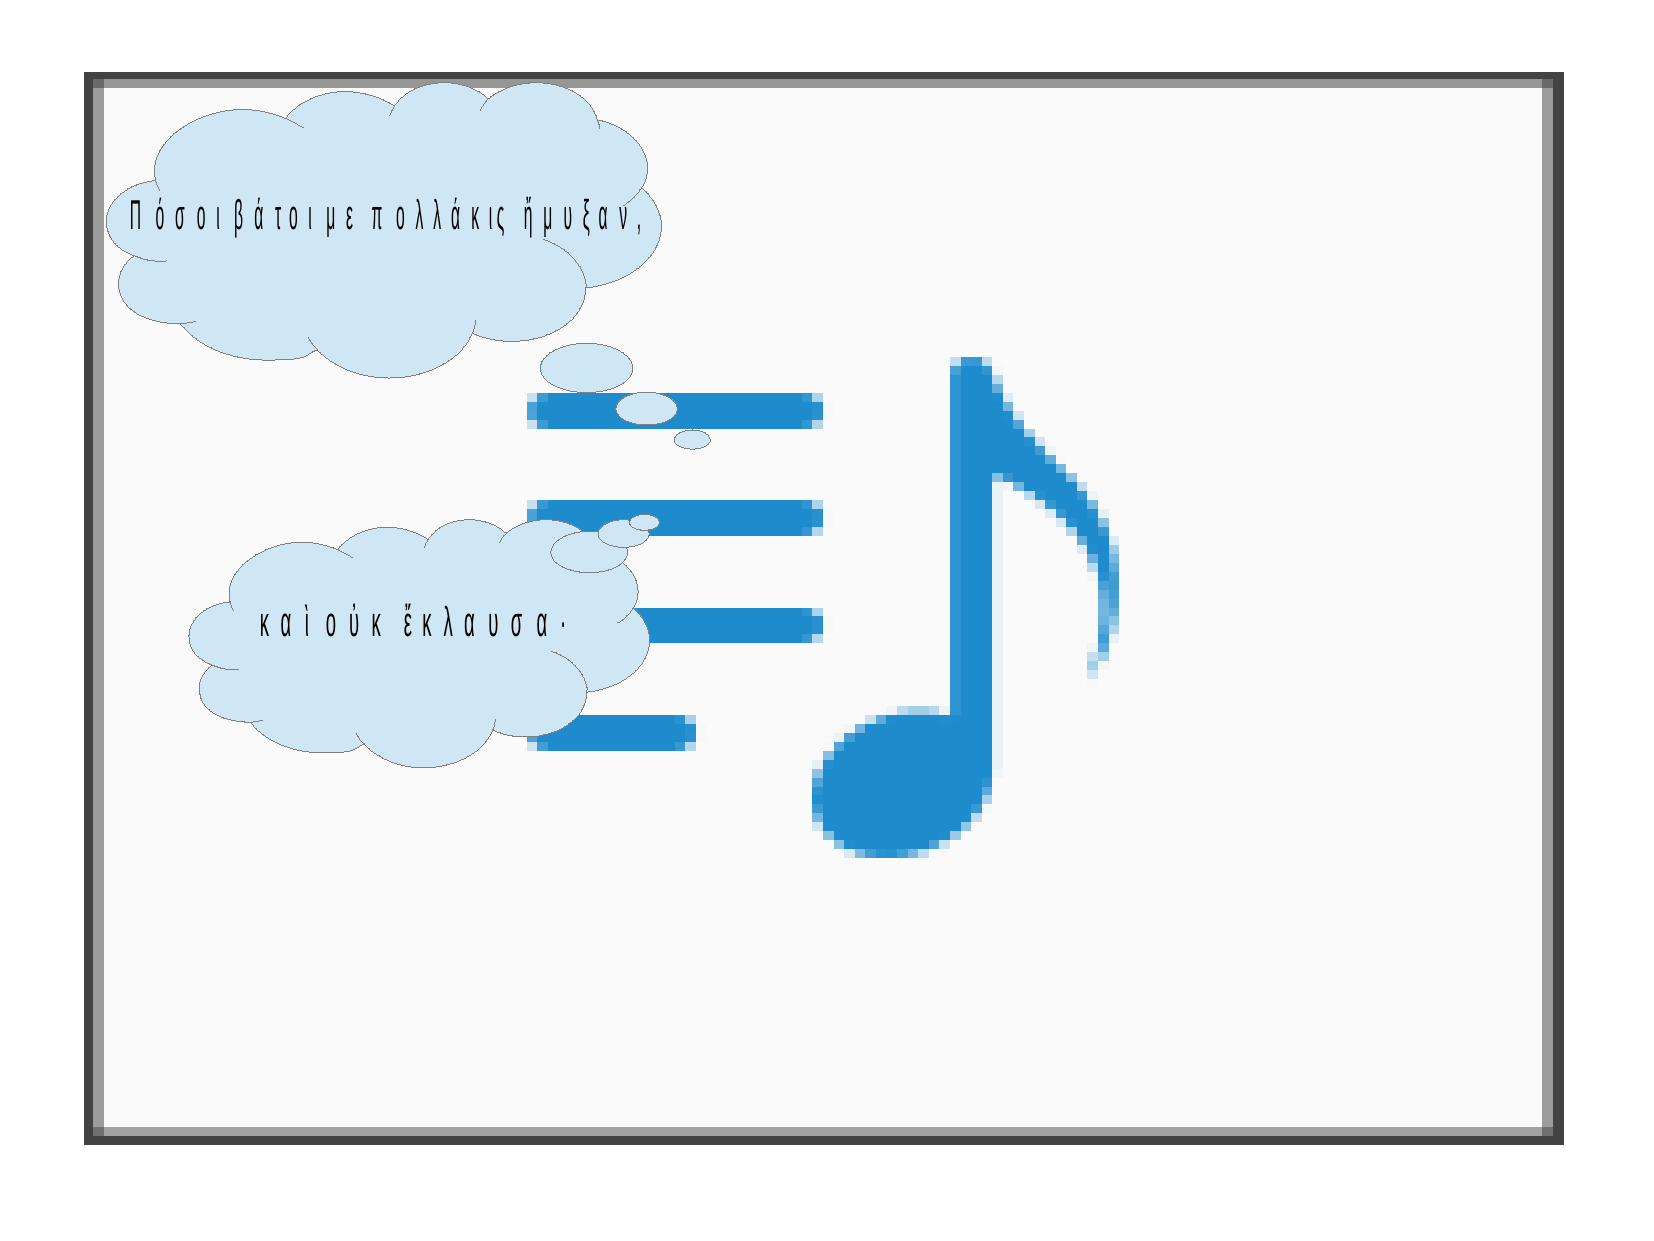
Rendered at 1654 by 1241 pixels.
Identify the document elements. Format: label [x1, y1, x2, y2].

text_box [82, 70, 1565, 1146]
picture [129, 190, 650, 260]
picture [259, 597, 591, 662]
